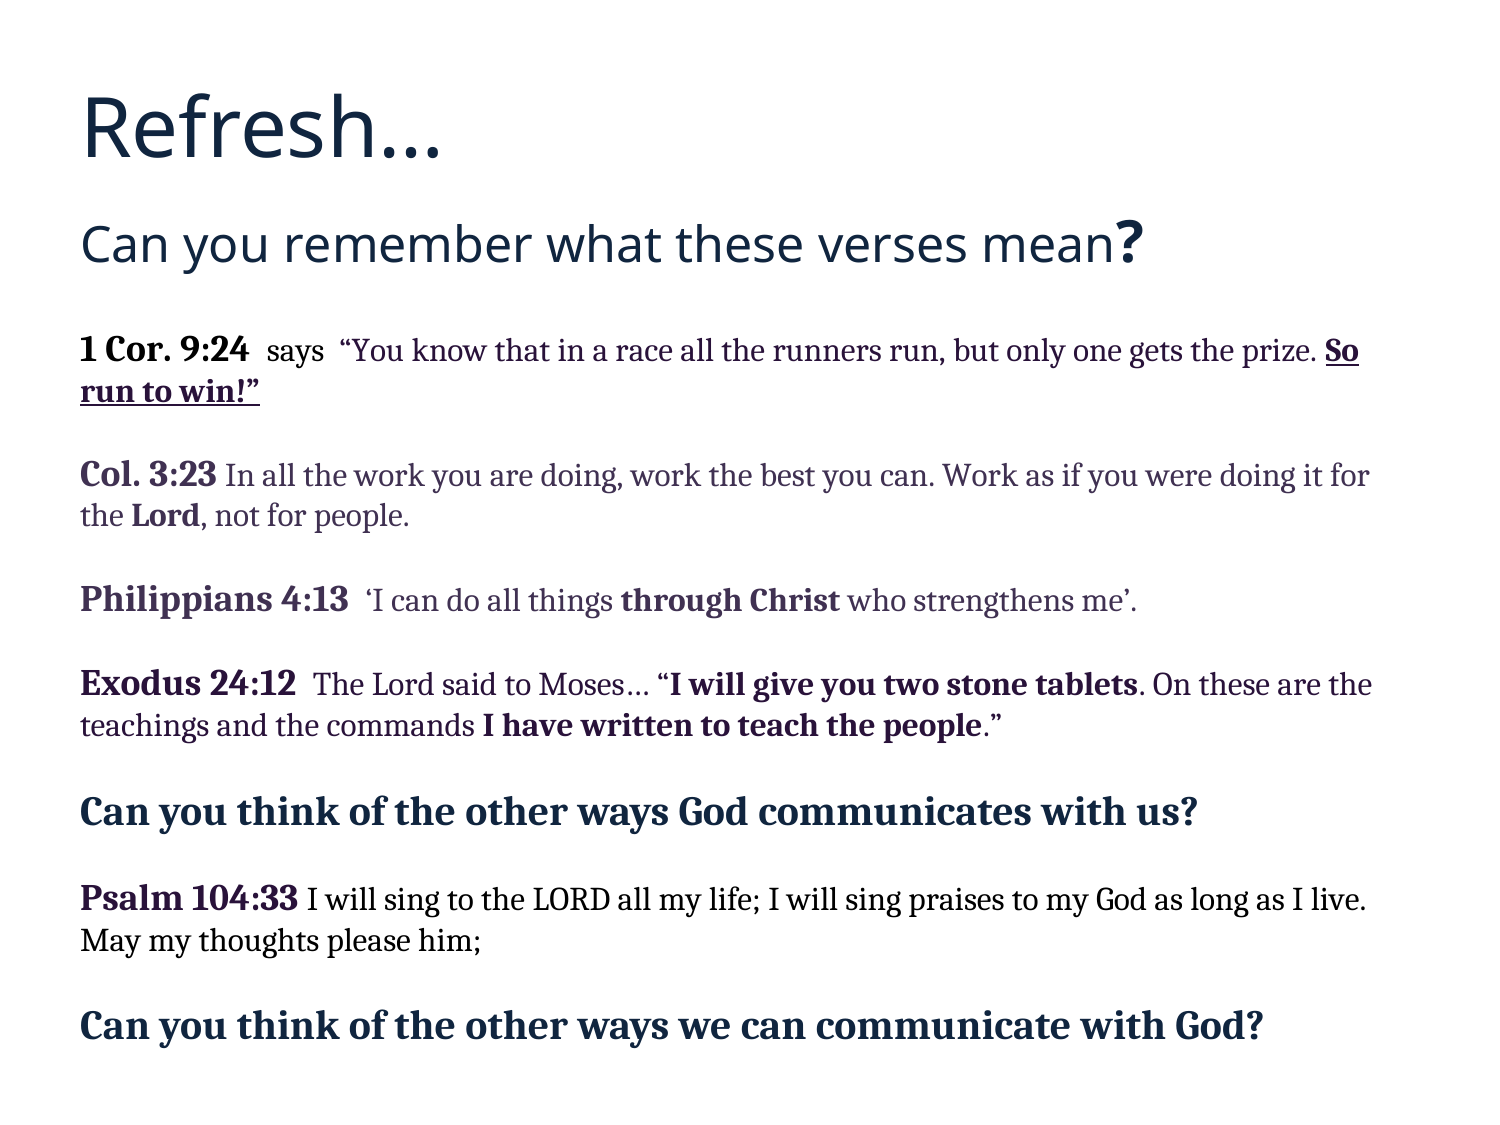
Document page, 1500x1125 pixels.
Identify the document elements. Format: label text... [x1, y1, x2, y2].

text_box Refresh… Can you remember what these verses mean? 1 Cor. 9:24 says “You know that in a race all the runners run, but only one gets the prize. So run to win!” Col. 3:23 In all the work you are doing, work the best you can. Work as if you were doing it for the Lord, not for people. Philippians 4:13 ‘I can do all things through Christ who strengthens me’. Exodus 24:12 The Lord said to Moses… “I will give you two stone tablets. On these are the teachings and the commands I have written to teach the people.” Can you think of the other ways God communicates with us? Psalm 104:33 I will sing to the Lord all my life; I will sing praises to my God as long as I live. May my thoughts please him; Can you think of the other ways we can communicate with God? [64, 66, 1424, 1125]
